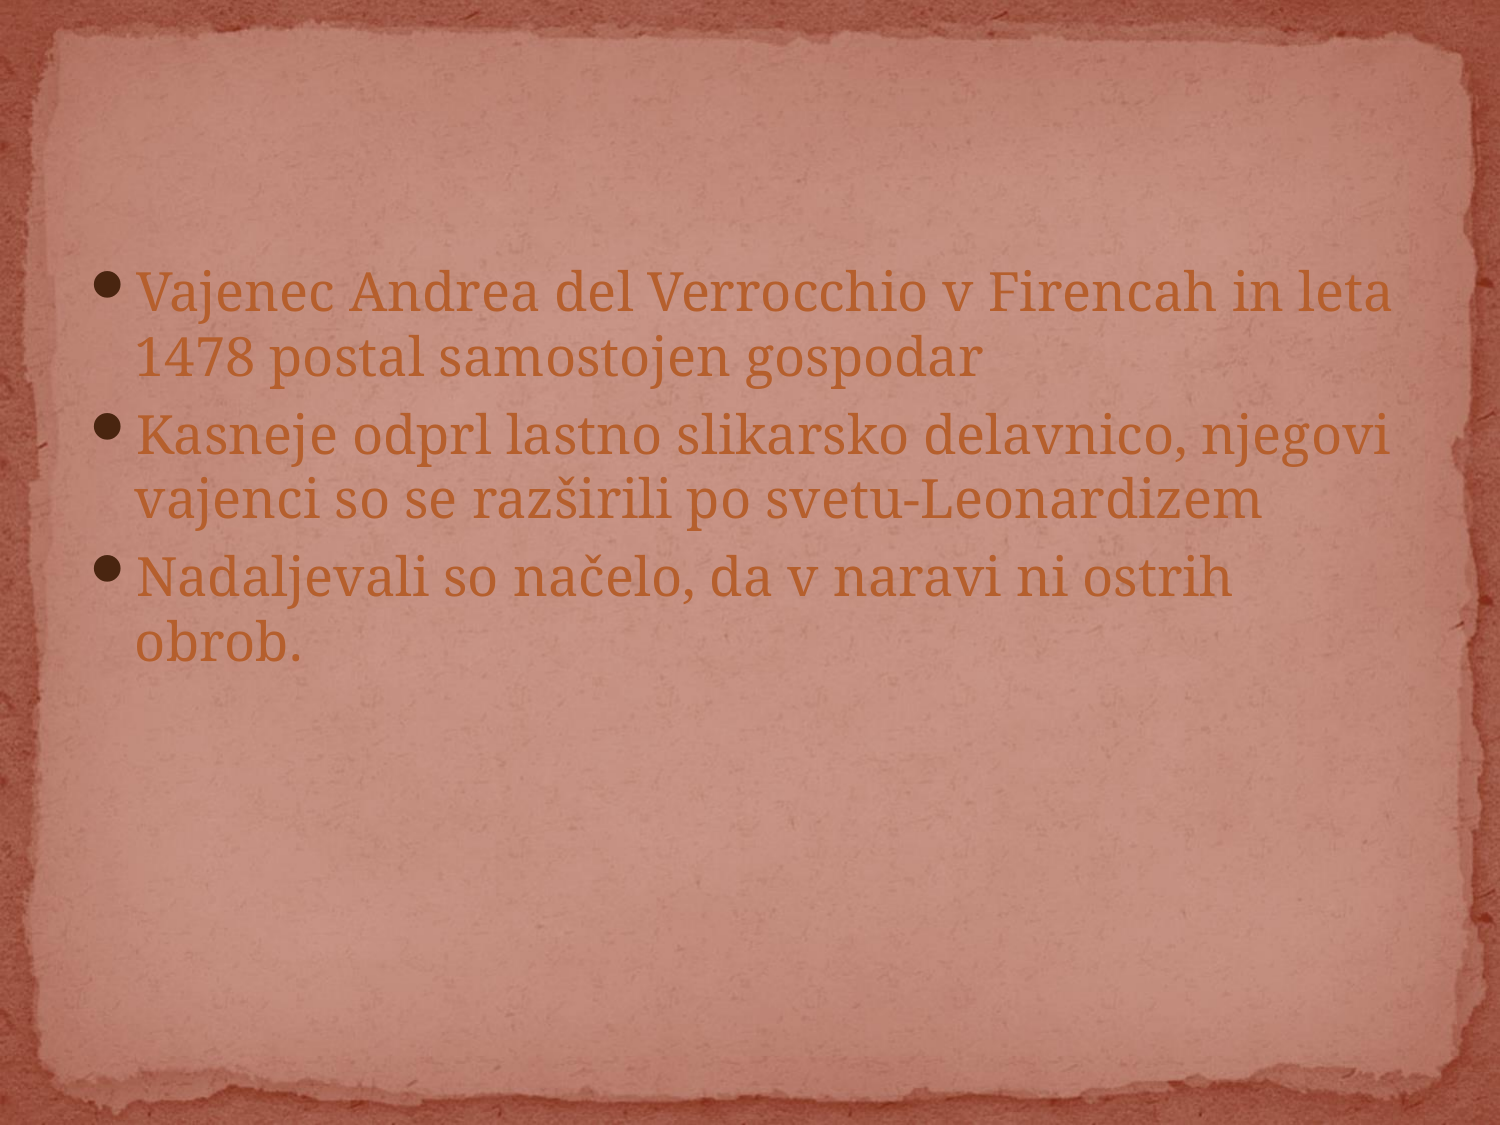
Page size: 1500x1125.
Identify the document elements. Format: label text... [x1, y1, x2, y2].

picture [0, 0, 1500, 1125]
list Vajenec Andrea del Verrocchio v Firencah in leta 1478 postal samostojen gospodar Kasneje odprl lastno slikarsko delavnico, njegovi vajenci so se razširili po svetu-Leonardizem Nadaljevali so načelo, da v naravi ni ostrih obrob. [75, 249, 1425, 1000]
